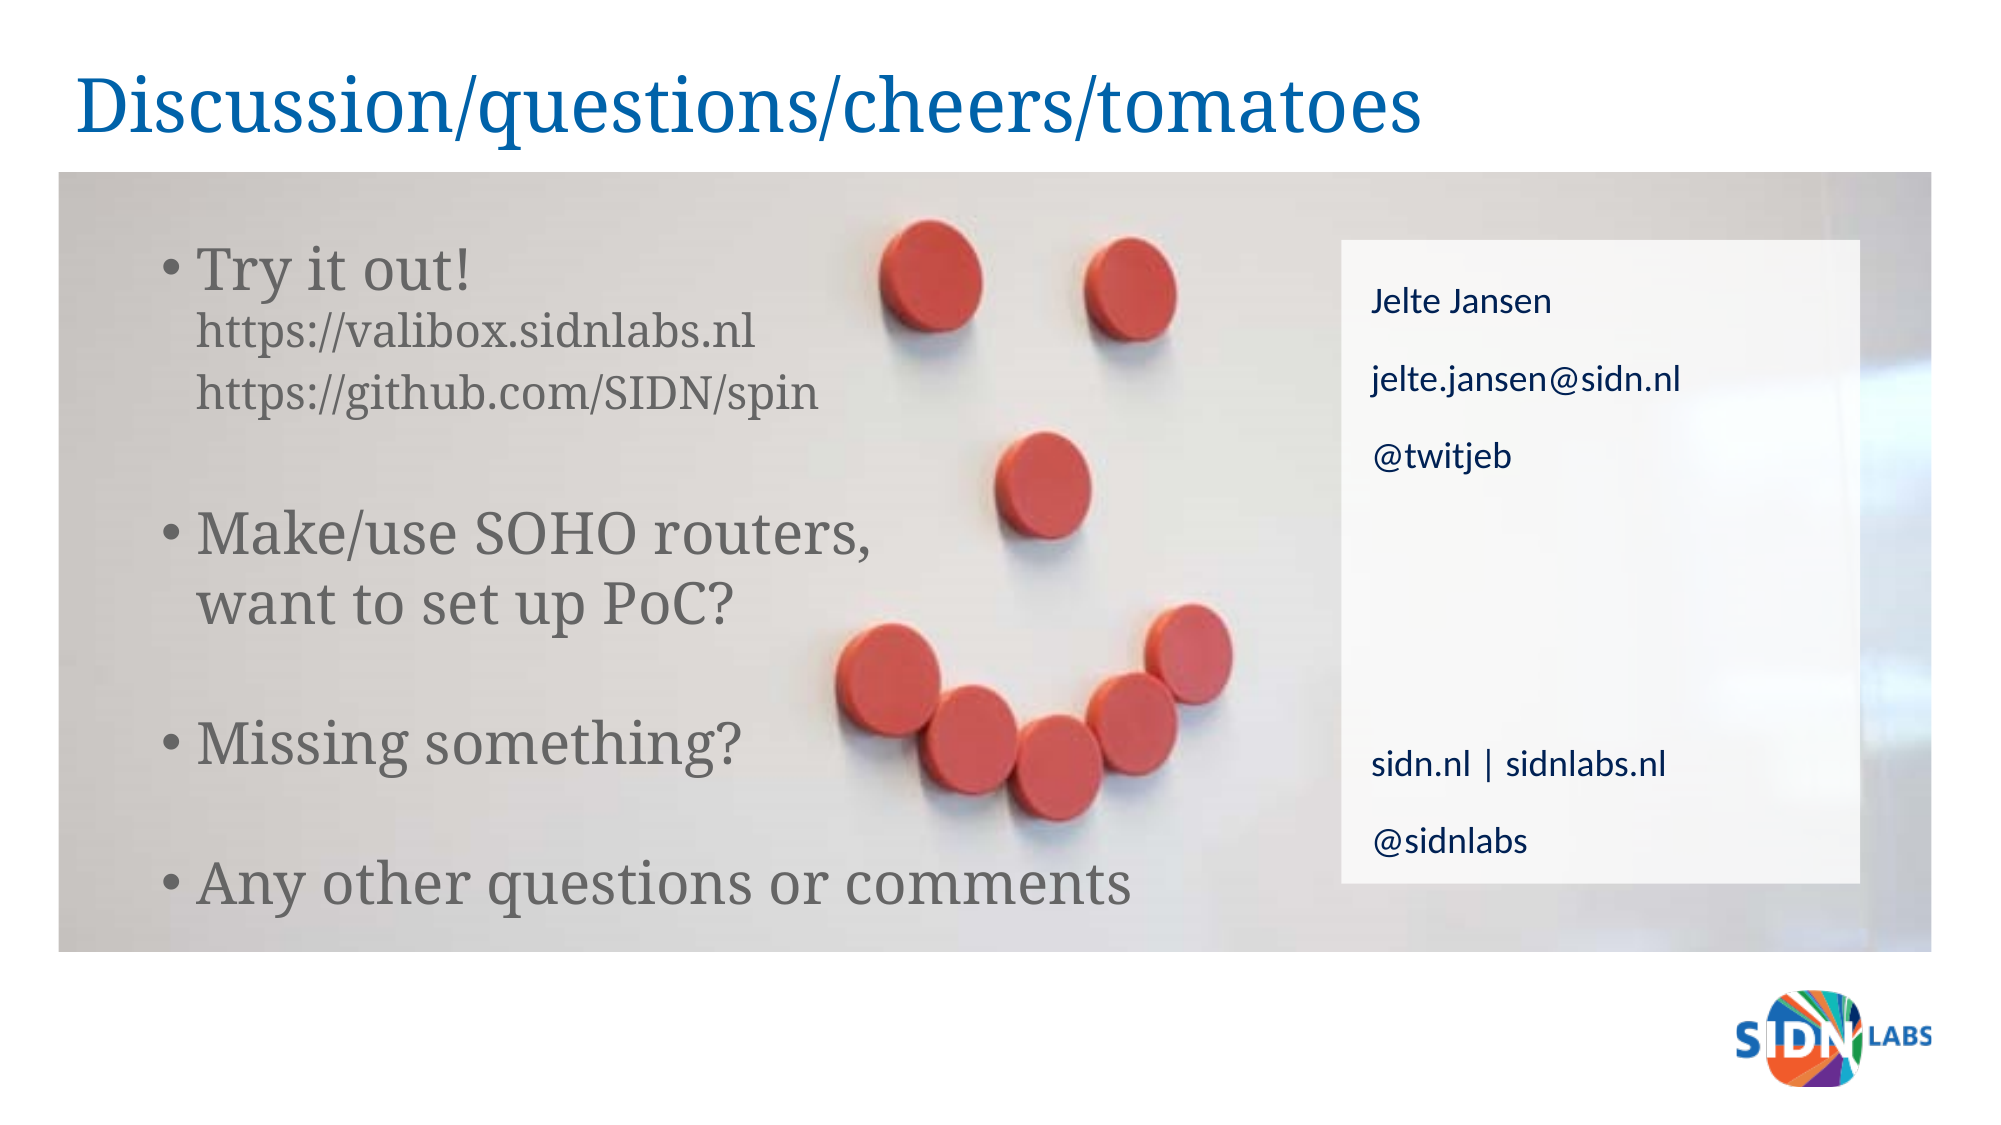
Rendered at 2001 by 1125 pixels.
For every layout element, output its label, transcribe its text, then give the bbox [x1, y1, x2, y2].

text_box Jelte Jansen jelte.jansen@sidn.nl @twitjeb sidn.nl | sidnlabs.nl @sidnlabs [1341, 239, 1861, 884]
picture [58, 172, 1932, 952]
text_box Discussion/questions/cheers/tomatoes [75, 62, 1925, 144]
text_box Try it out! https://valibox.sidnlabs.nl https://github.com/SIDN/spin Make/use SOHO routers, want to set up PoC? Missing something? Any other questions or comments [75, 179, 1416, 947]
